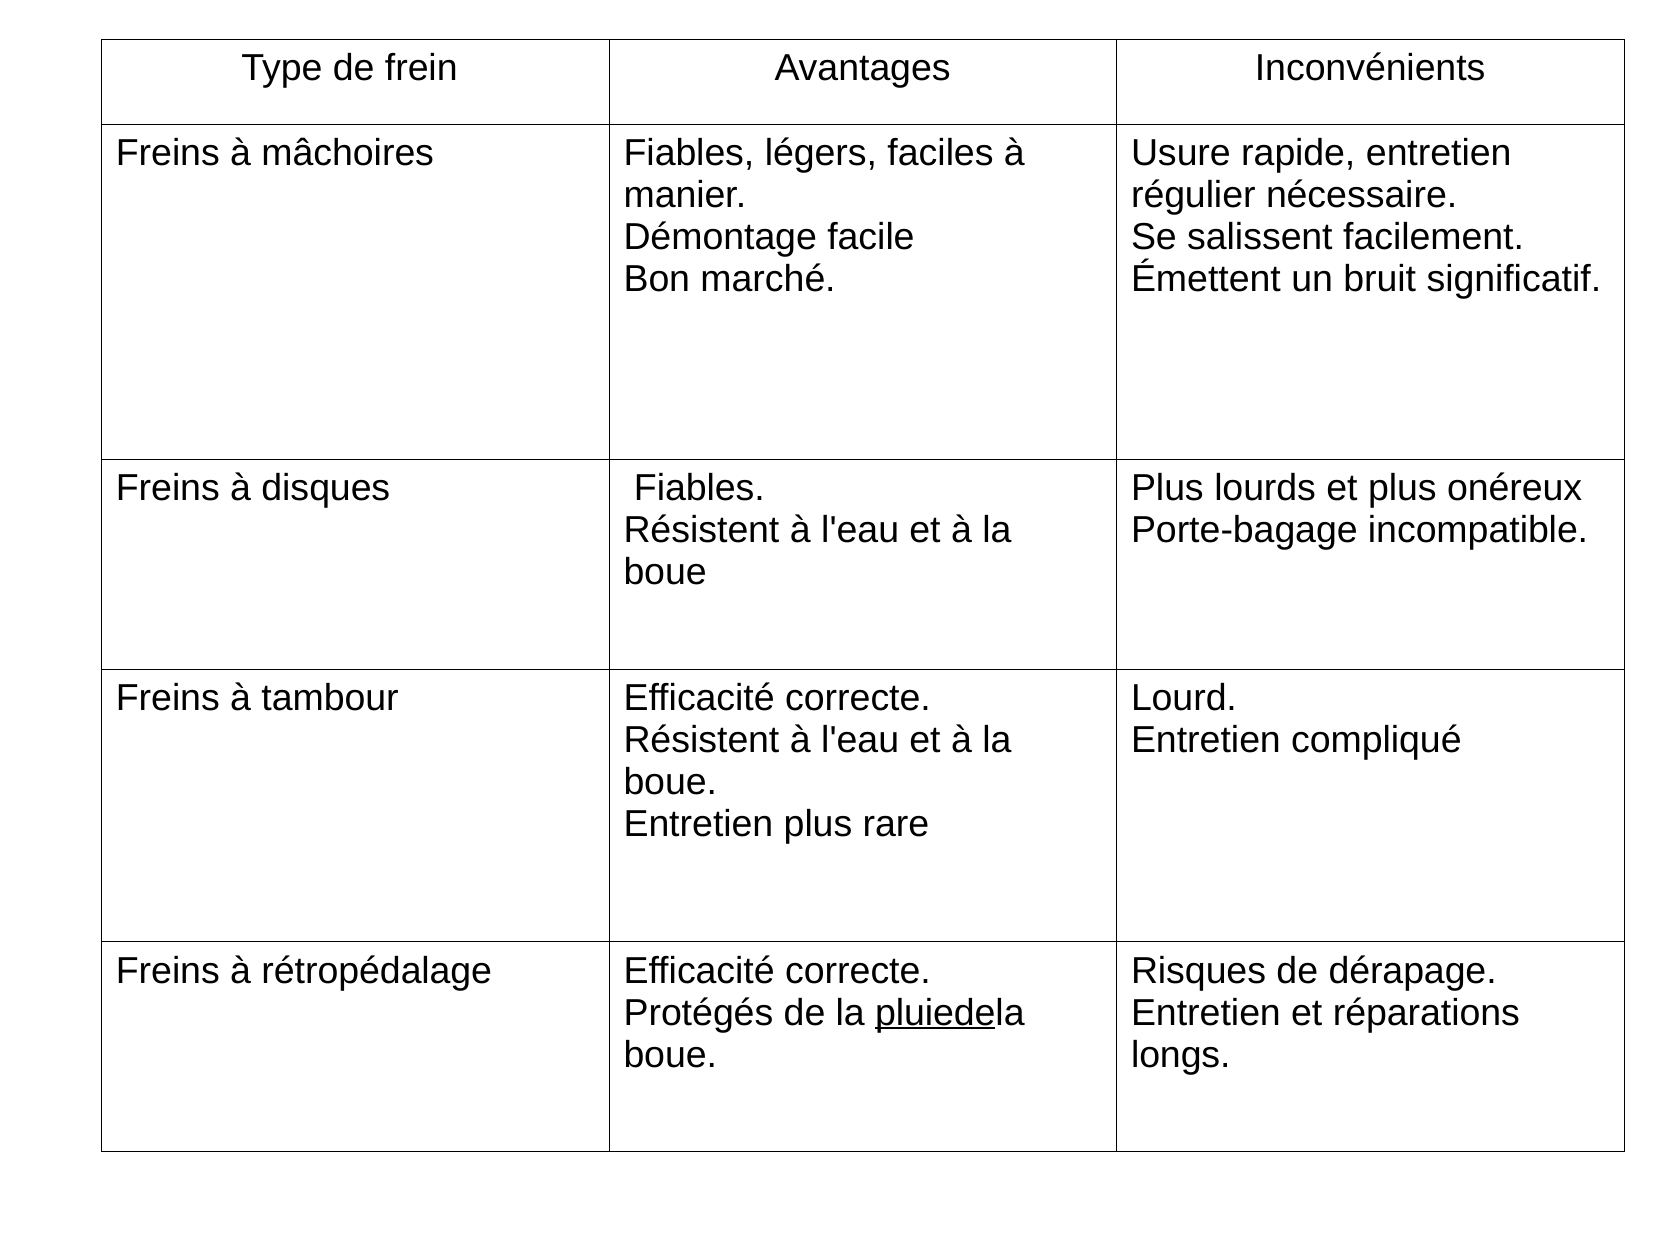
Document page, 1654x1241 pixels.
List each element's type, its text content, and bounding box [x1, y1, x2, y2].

table_cell Plus lourds et plus onéreux Porte-bagage incompatible. [1117, 460, 1624, 669]
table_header Avantages [610, 40, 1116, 124]
table_header Type de frein [102, 40, 609, 124]
table_cell Risques de dérapage. Entretien et réparations longs. [1117, 942, 1624, 1151]
table_cell Usure rapide, entretien régulier nécessaire. Se salissent facilement. Émettent un bruit significatif. [1117, 125, 1624, 459]
table_cell Freins à tambour [102, 670, 609, 941]
table_cell Freins à rétropédalage [102, 942, 609, 1151]
table_cell Lourd. Entretien compliqué [1117, 670, 1624, 941]
table_cell Fiables, légers, faciles à manier. Démontage facile Bon marché. [610, 125, 1116, 459]
table_cell Efficacité correcte. Protégés de la pluiedela boue. [610, 942, 1116, 1151]
table_cell Efficacité correcte. Résistent à l'eau et à la boue. Entretien plus rare [610, 670, 1116, 941]
table_cell Freins à mâchoires [102, 125, 609, 459]
table_cell Fiables. Résistent à l'eau et à la boue [610, 460, 1116, 669]
table_cell Freins à disques [102, 460, 609, 669]
table_header Inconvénients [1117, 40, 1624, 124]
